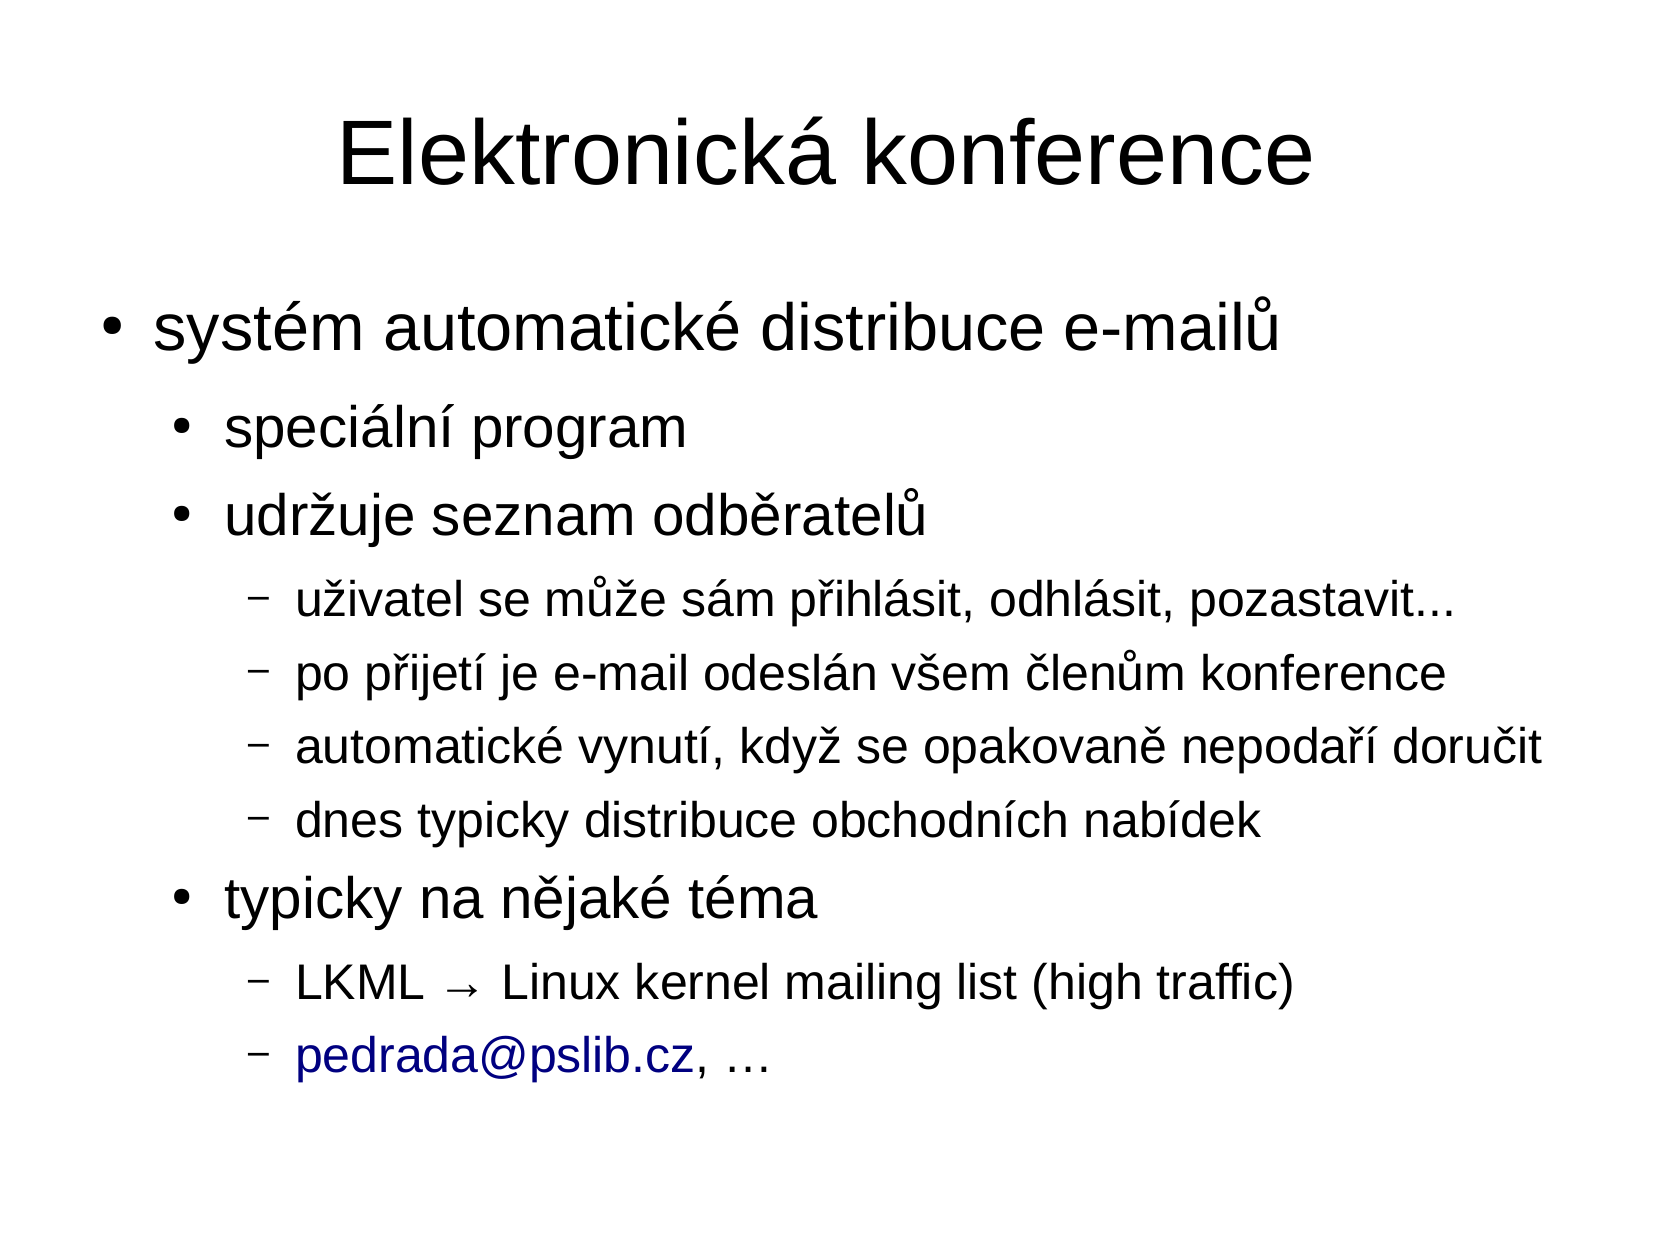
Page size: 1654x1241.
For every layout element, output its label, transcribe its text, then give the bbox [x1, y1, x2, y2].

title Elektronická konference [82, 49, 1571, 257]
list systém automatické distribuce e-mailů speciální program udržuje seznam odběratelů uživatel se může sám přihlásit, odhlásit, pozastavit... po přijetí je e-mail odeslán všem členům konference automatické vynutí, když se opakovaně nepodaří doručit dnes typicky distribuce obchodních nabídek typicky na nějaké téma LKML → Linux kernel mailing list (high traffic) pedrada@pslib.cz, … [82, 290, 1571, 1182]
